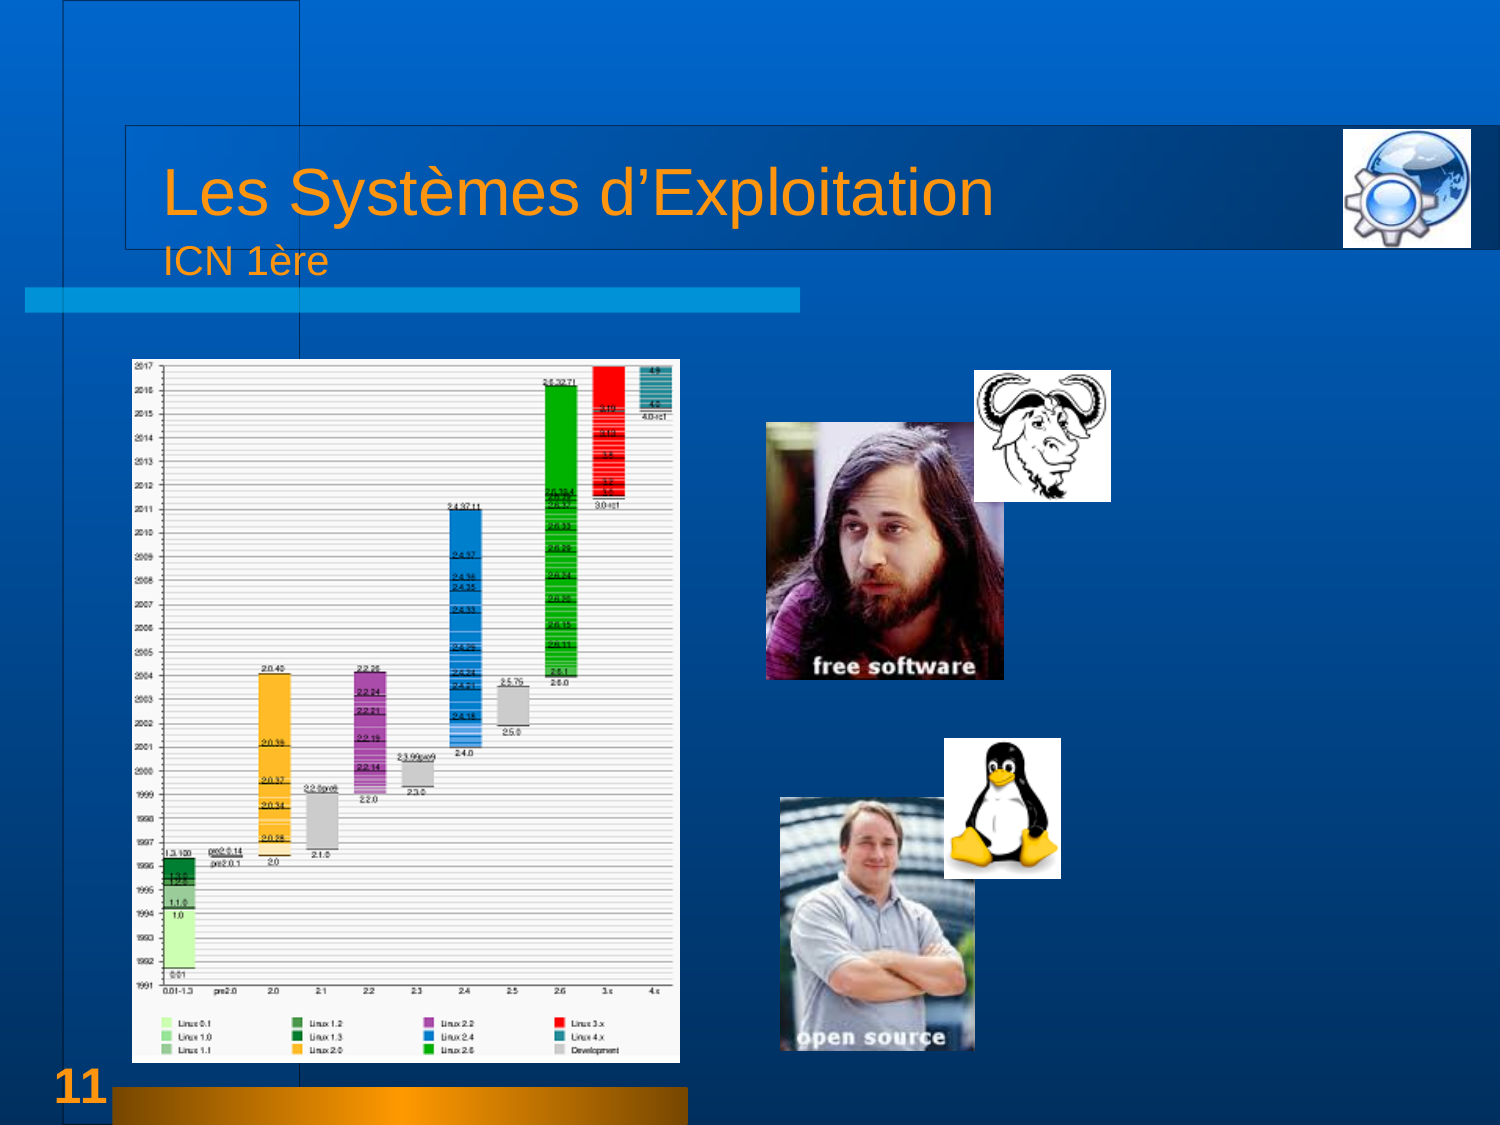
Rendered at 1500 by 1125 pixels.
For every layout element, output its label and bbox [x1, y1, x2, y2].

picture [1343, 129, 1471, 248]
picture [780, 738, 1061, 1051]
picture [766, 370, 1111, 680]
picture [132, 359, 680, 1063]
